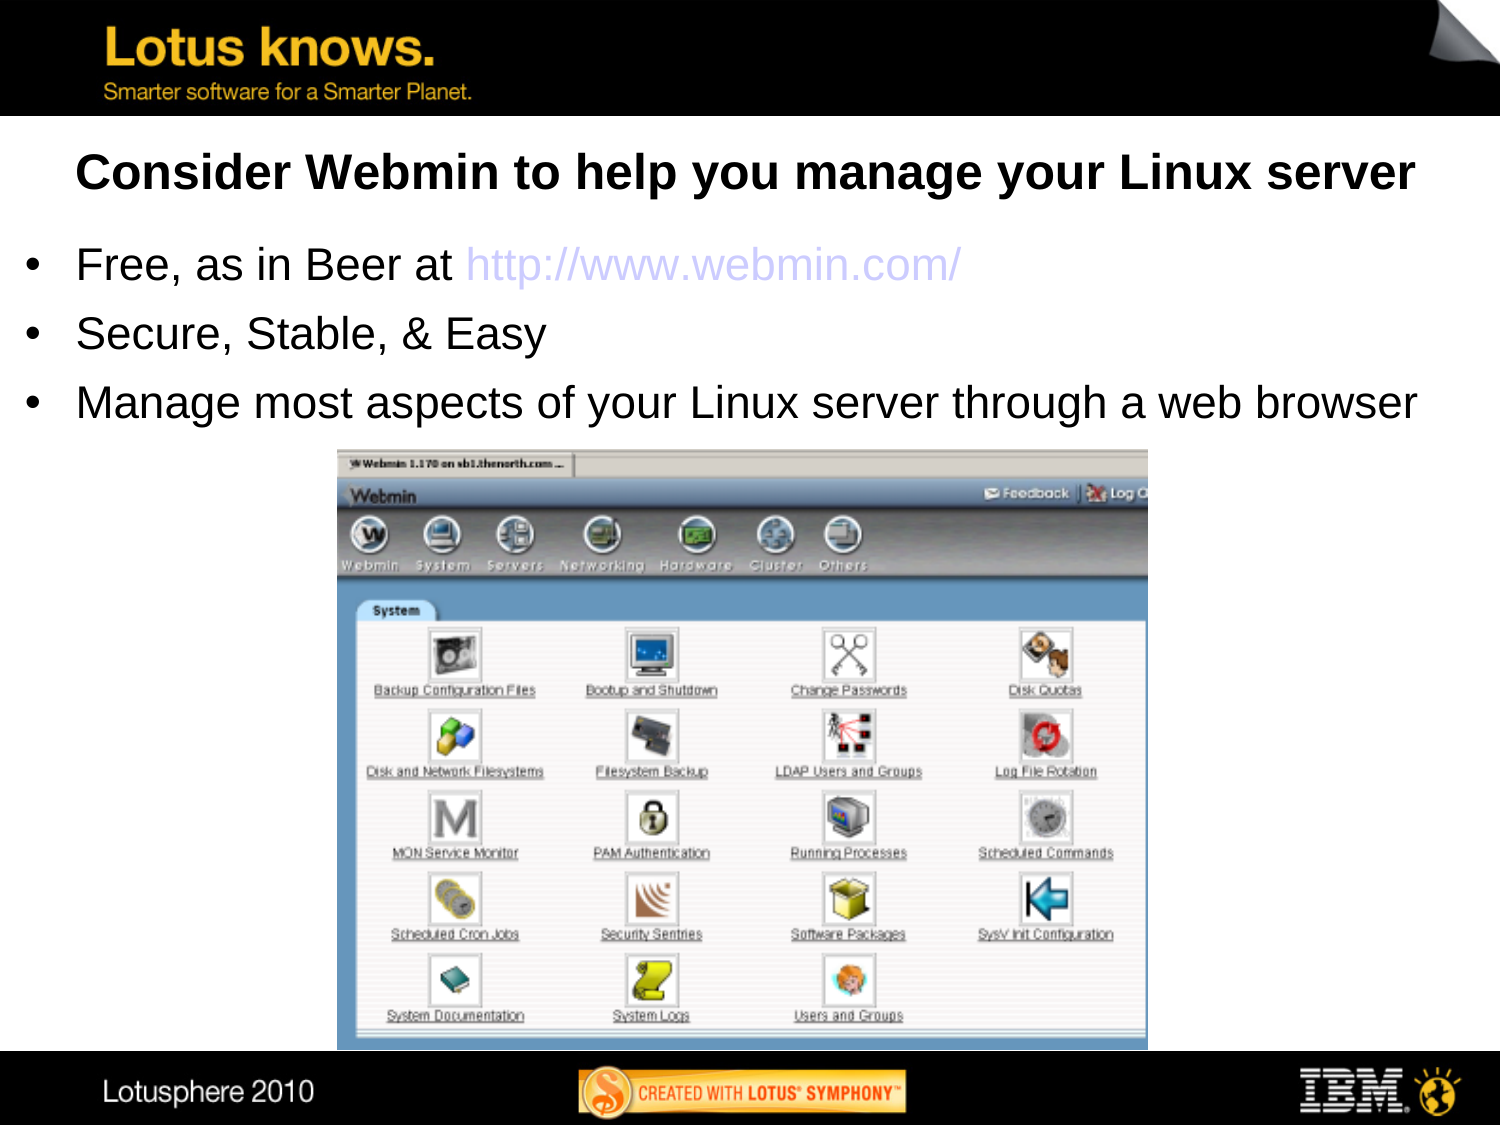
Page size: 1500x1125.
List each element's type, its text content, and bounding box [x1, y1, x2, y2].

list Free, as in Beer at http://www.webmin.com/ Secure, Stable, & Easy Manage most aspects of your Linux server through a web browser [24, 237, 1476, 1026]
picture [0, 1053, 1500, 1125]
picture [337, 449, 1148, 1051]
picture [0, 0, 1500, 114]
title Consider Webmin to help you manage your Linux server [74, 137, 1475, 200]
